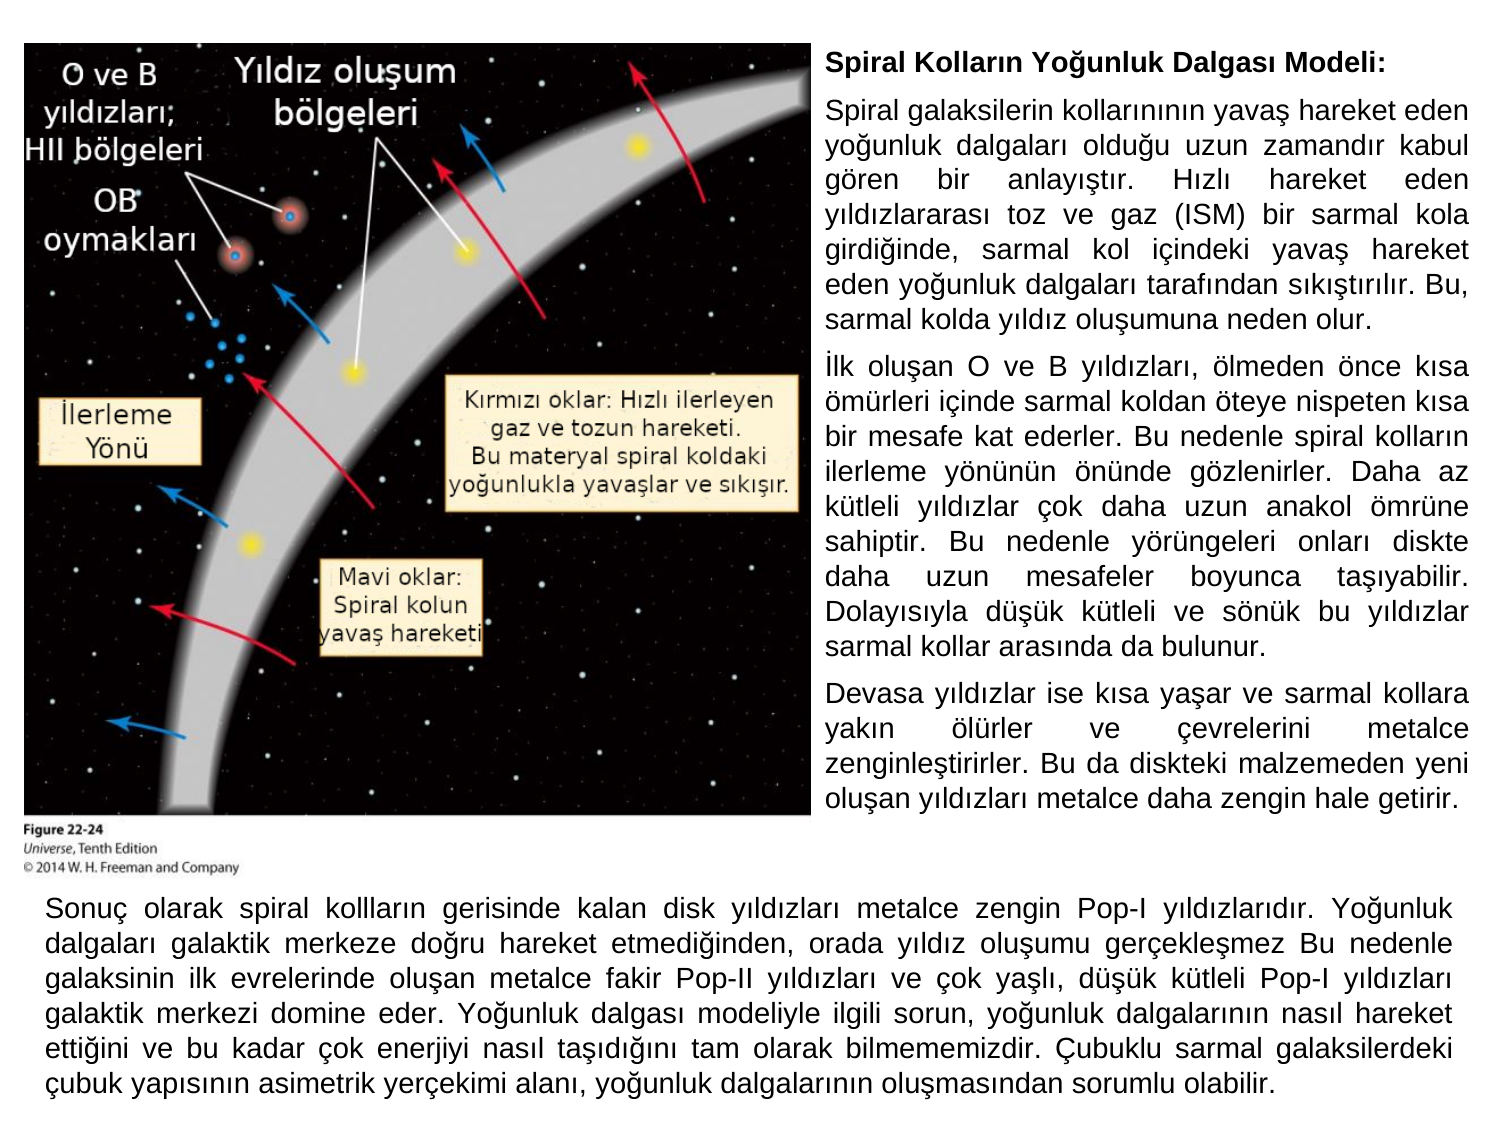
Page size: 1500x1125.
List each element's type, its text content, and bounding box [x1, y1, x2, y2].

picture [24, 43, 811, 889]
text_box Spiral Kolların Yoğunluk Dalgası Modeli: Spiral galaksilerin kollarınının yavaş hareket eden yoğunluk dalgaları olduğu uzun zamandır kabul gören bir anlayıştır. Hızlı hareket eden yıldızlararası toz ve gaz (ISM) bir sarmal kola girdiğinde, sarmal kol içindeki yavaş hareket eden yoğunluk dalgaları tarafından sıkıştırılır. Bu, sarmal kolda yıldız oluşumuna neden olur. İlk oluşan O ve B yıldızları, ölmeden önce kısa ömürleri içinde sarmal koldan öteye nispeten kısa bir mesafe kat ederler. Bu nedenle spiral kolların ilerleme yönünün önünde gözlenirler. Daha az kütleli yıldızlar çok daha uzun anakol ömrüne sahiptir. Bu nedenle yörüngeleri onları diskte daha uzun mesafeler boyunca taşıyabilir. Dolayısıyla düşük kütleli ve sönük bu yıldızlar sarmal kollar arasında da bulunur. Devasa yıldızlar ise kısa yaşar ve sarmal kollara yakın ölürler ve çevrelerini metalce zenginleştirirler. Bu da diskteki malzemeden yeni oluşan yıldızları metalce daha zengin hale getirir. [810, 36, 1486, 843]
text_box Sonuç olarak spiral kollların gerisinde kalan disk yıldızları metalce zengin Pop-I yıldızlarıdır. Yoğunluk dalgaları galaktik merkeze doğru hareket etmediğinden, orada yıldız oluşumu gerçekleşmez Bu nedenle galaksinin ilk evrelerinde oluşan metalce fakir Pop-II yıldızları ve çok yaşlı, düşük kütleli Pop-I yıldızları galaktik merkezi domine eder. Yoğunluk dalgası modeliyle ilgili sorun, yoğunluk dalgalarının nasıl hareket ettiğini ve bu kadar çok enerjiyi nasıl taşıdığını tam olarak bilmememizdir. Çubuklu sarmal galaksilerdeki çubuk yapısının asimetrik yerçekimi alanı, yoğunluk dalgalarının oluşmasından sorumlu olabilir. [30, 882, 1471, 1108]
